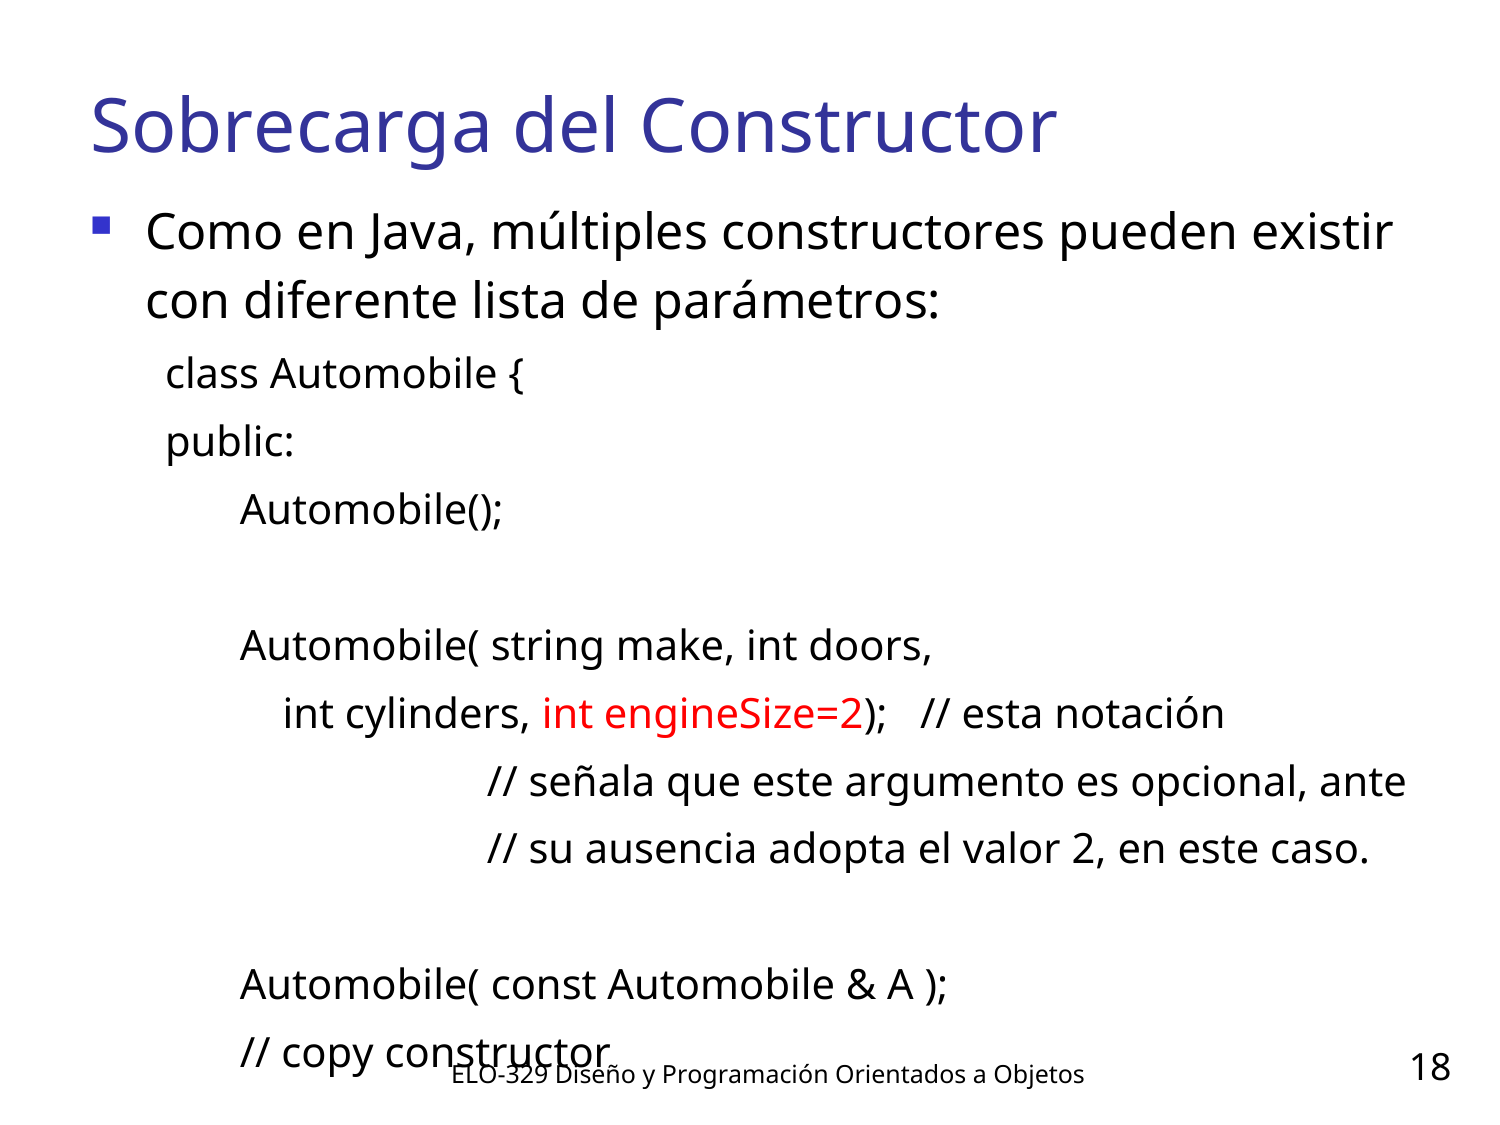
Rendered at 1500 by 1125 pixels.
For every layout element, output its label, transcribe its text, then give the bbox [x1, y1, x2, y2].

list Como en Java, múltiples constructores pueden existir con diferente lista de parámetros: class Automobile { public: Automobile(); Automobile( string make, int doors, int cylinders, int engineSize=2); // esta notación // señala que este argumento es opcional, ante // su ausencia adopta el valor 2, en este caso. Automobile( const Automobile & A ); // copy constructor [75, 187, 1462, 1008]
title Sobrecarga del Constructor [75, 4, 1500, 183]
